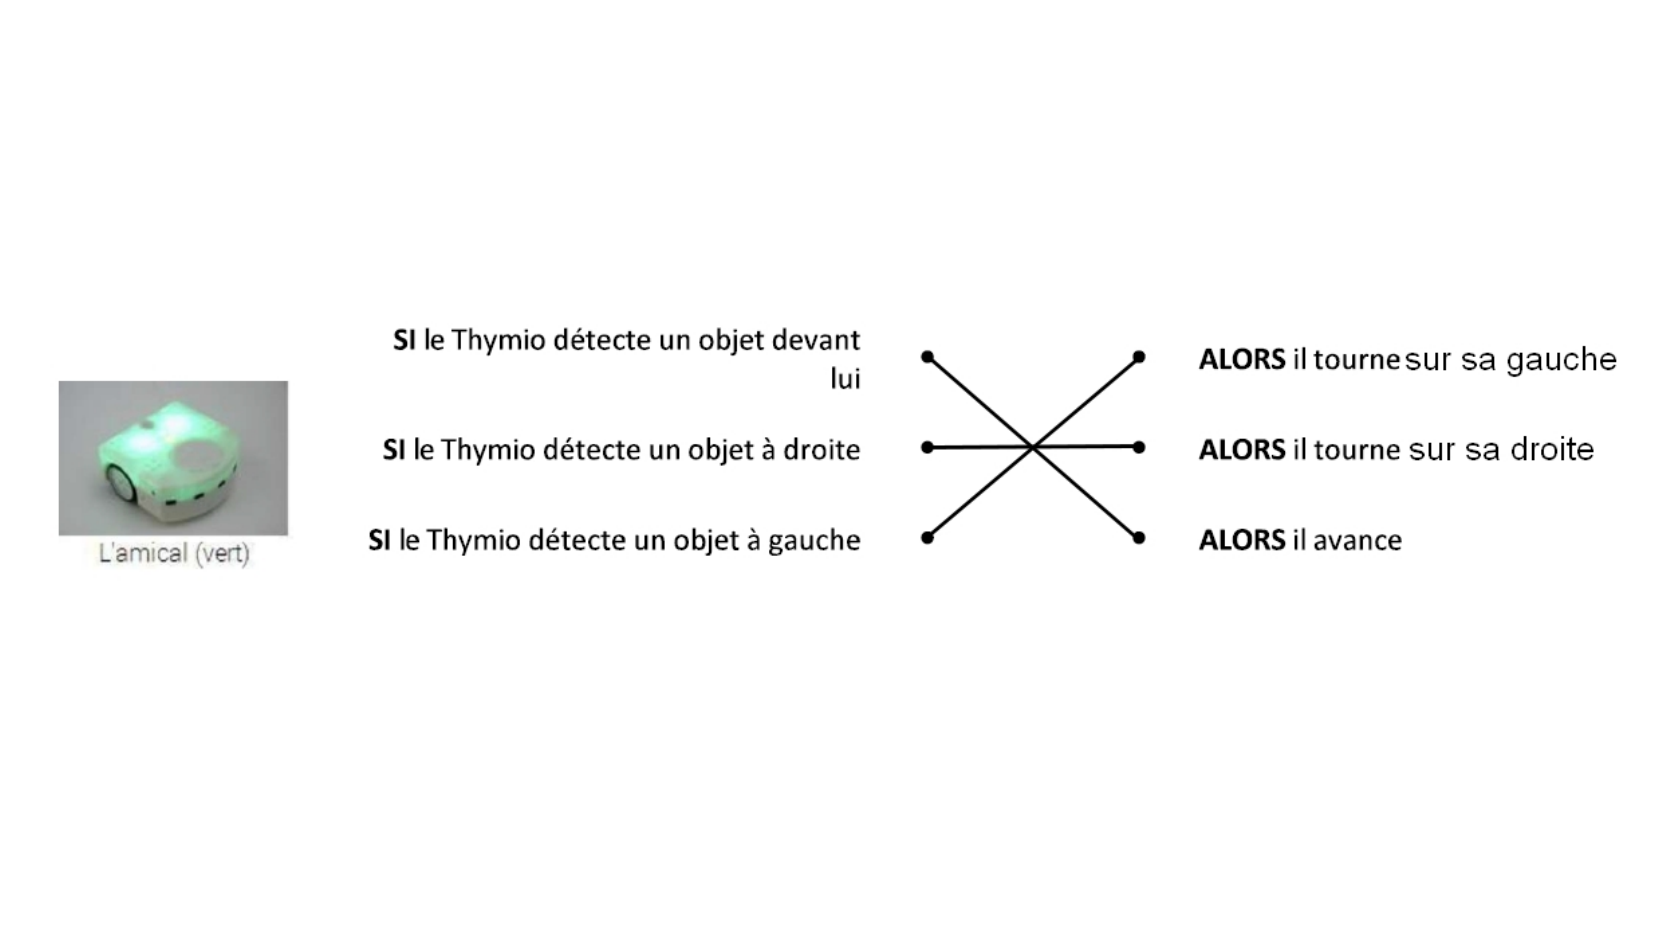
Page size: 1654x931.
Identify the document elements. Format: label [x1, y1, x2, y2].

picture [8, 279, 1654, 662]
